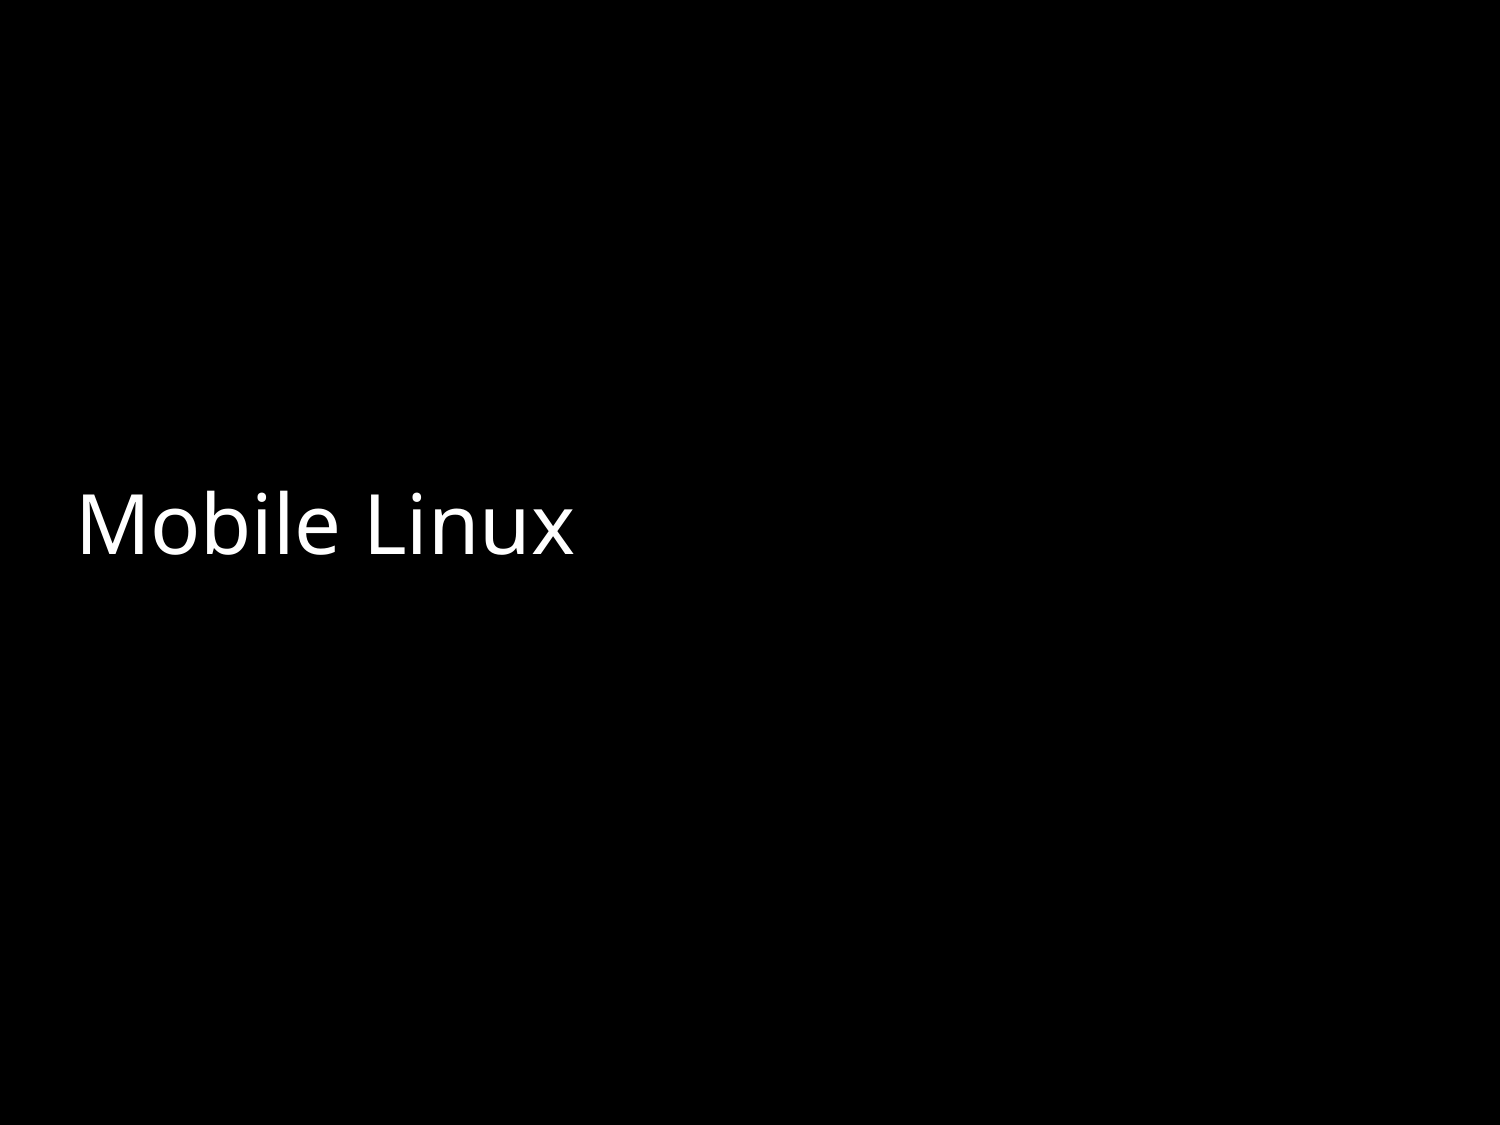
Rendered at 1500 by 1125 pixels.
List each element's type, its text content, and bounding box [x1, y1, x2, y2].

title Mobile Linux [75, 428, 1414, 616]
